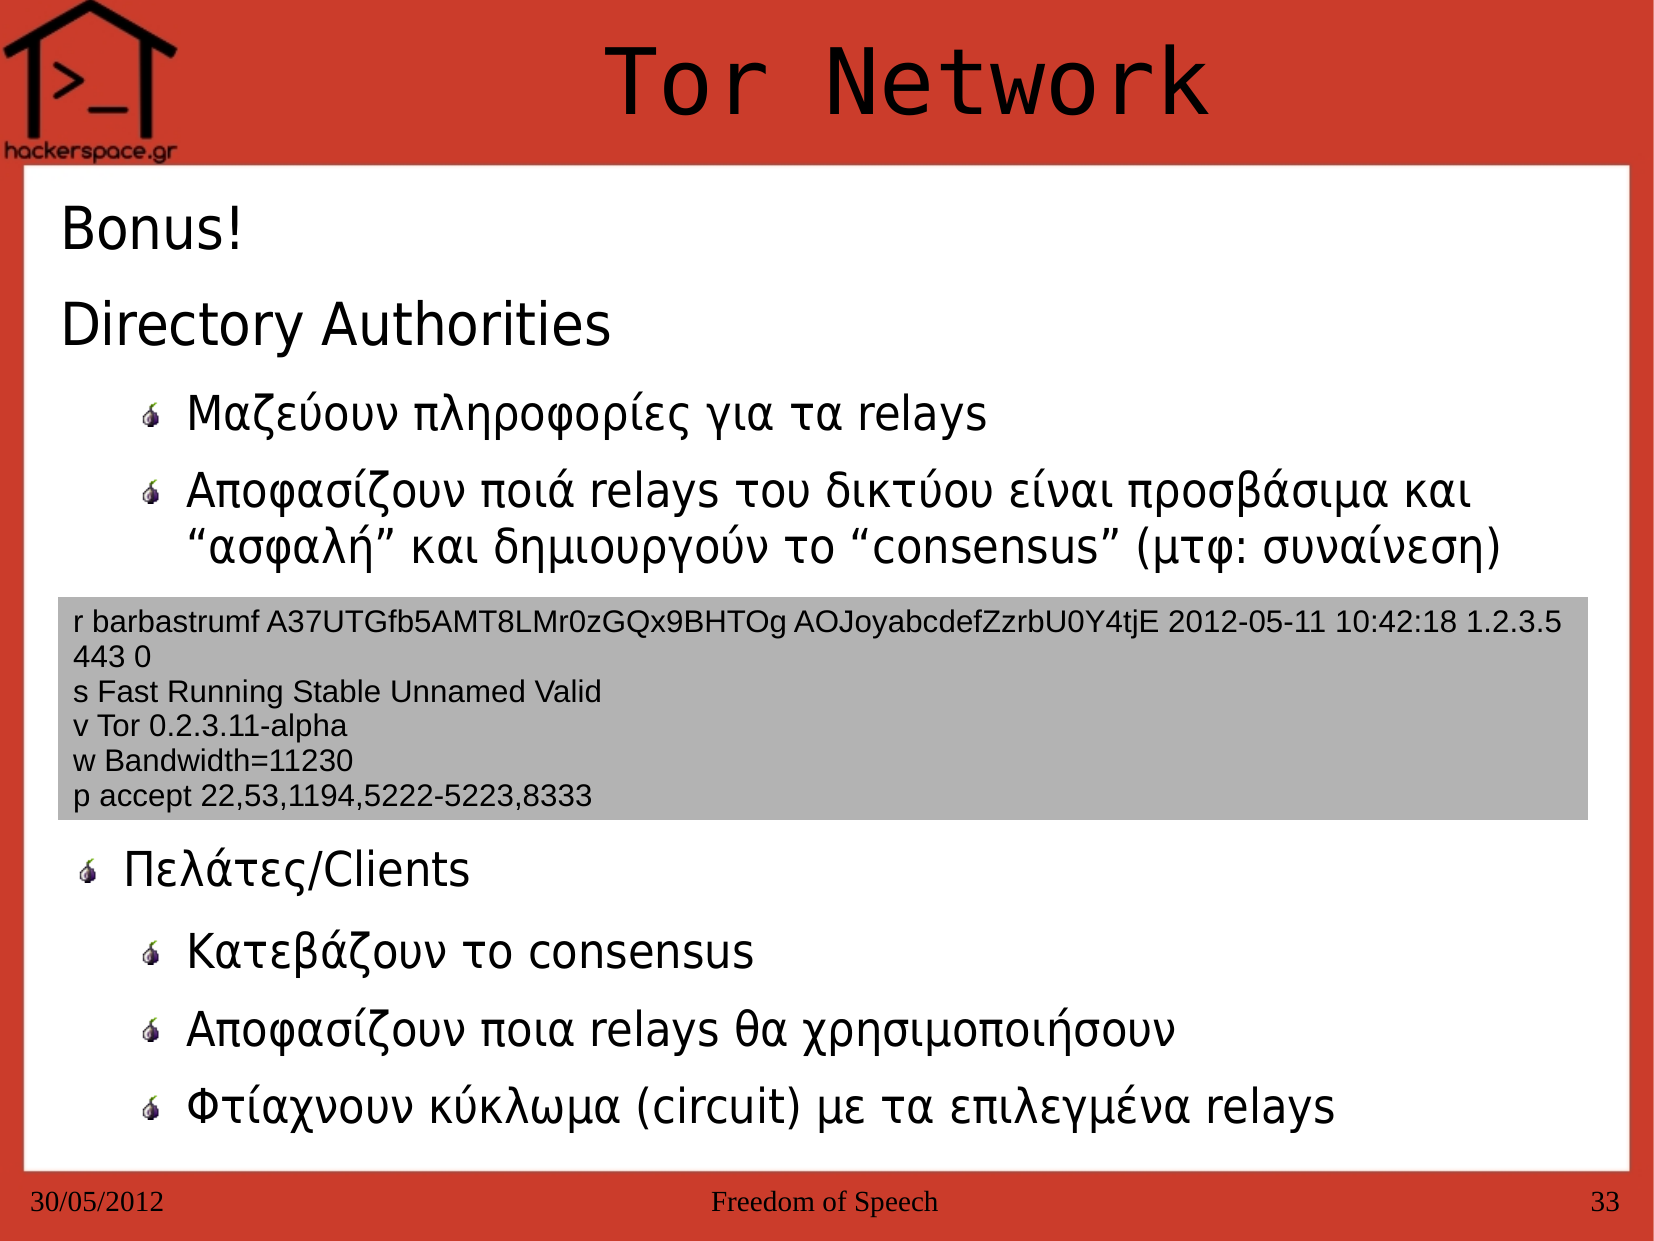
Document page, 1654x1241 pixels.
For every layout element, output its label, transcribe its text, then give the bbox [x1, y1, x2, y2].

title Tor Network [195, 15, 1621, 151]
picture [0, 0, 1654, 1241]
table_header r barbastrumf A37UTGfb5AMT8LMr0zGQx9BHTOg AOJoyabcdefZzrbU0Y4tjE 2012-05-11 10:42:18 1.2.3.5 443 0 s Fast Running Stable Unnamed Valid v Tor 0.2.3.11-alpha w Bandwidth=11230 p accept 22,53,1194,5222-5223,8333 [58, 597, 1588, 820]
list Bonus! Directory Authorities Μαζεύουν πληροφορίες για τα relays Αποφασίζουν ποιά relays του δικτύου είναι προσβάσιμα και “ασφαλή” και δημιουργούν το “consensus” (μτφ: συναίνεση) Πελάτες/Clients Κατεβάζουν το consensus Αποφασίζουν ποια relays θα χρησιμοποιήσουν Φτίαχνουν κύκλωμα (circuit) με τα επιλεγμένα relays [60, 195, 1591, 1141]
